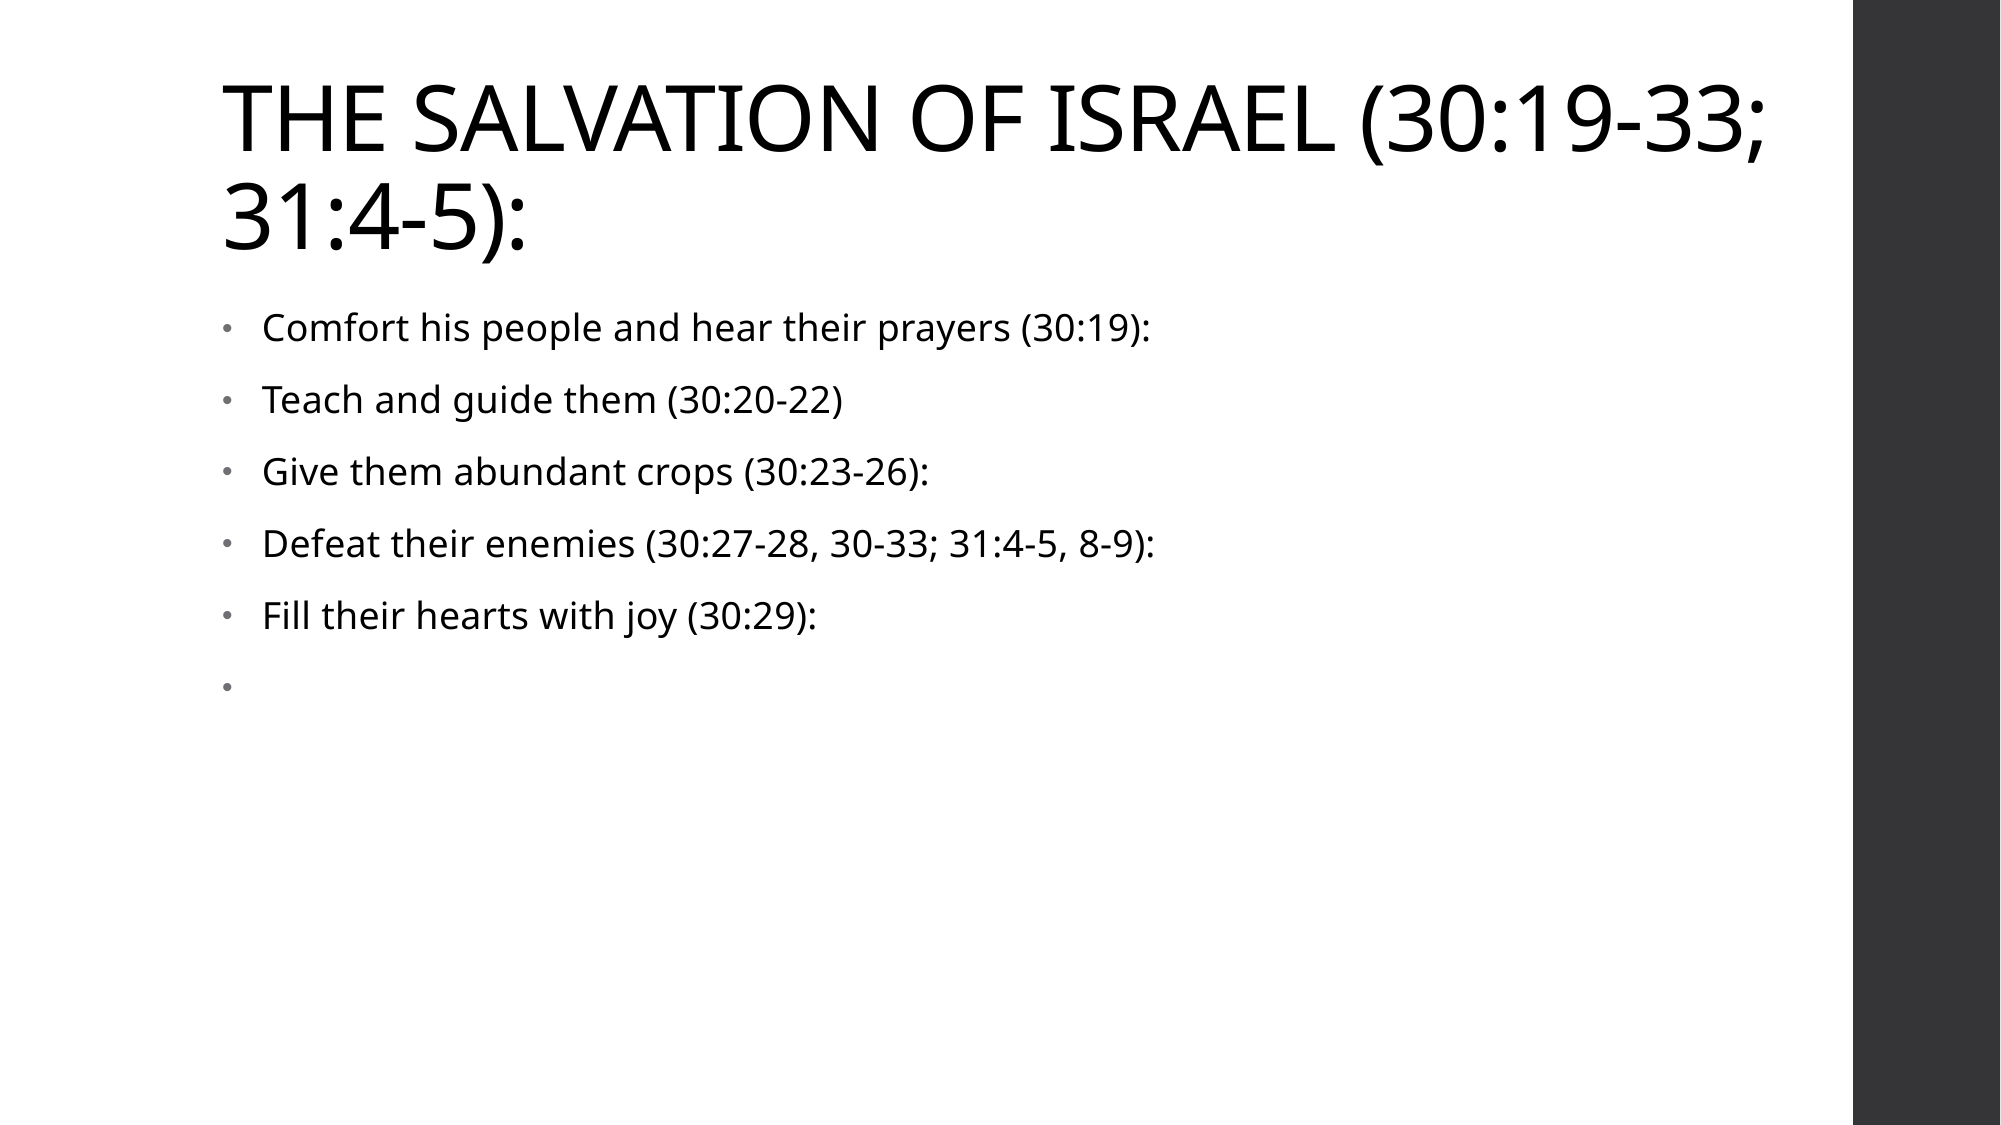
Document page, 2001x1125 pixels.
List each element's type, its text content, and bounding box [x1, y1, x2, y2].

list Comfort his people and hear their prayers (30:19): Teach and guide them (30:20-22) Give them abundant crops (30:23-26): Defeat their enemies (30:27-28, 30-33; 31:4-5, 8-9): Fill their hearts with joy (30:29): [206, 299, 1617, 1014]
title THE SALVATION OF ISRAEL (30:19-33; 31:4-5): [206, 60, 1797, 278]
